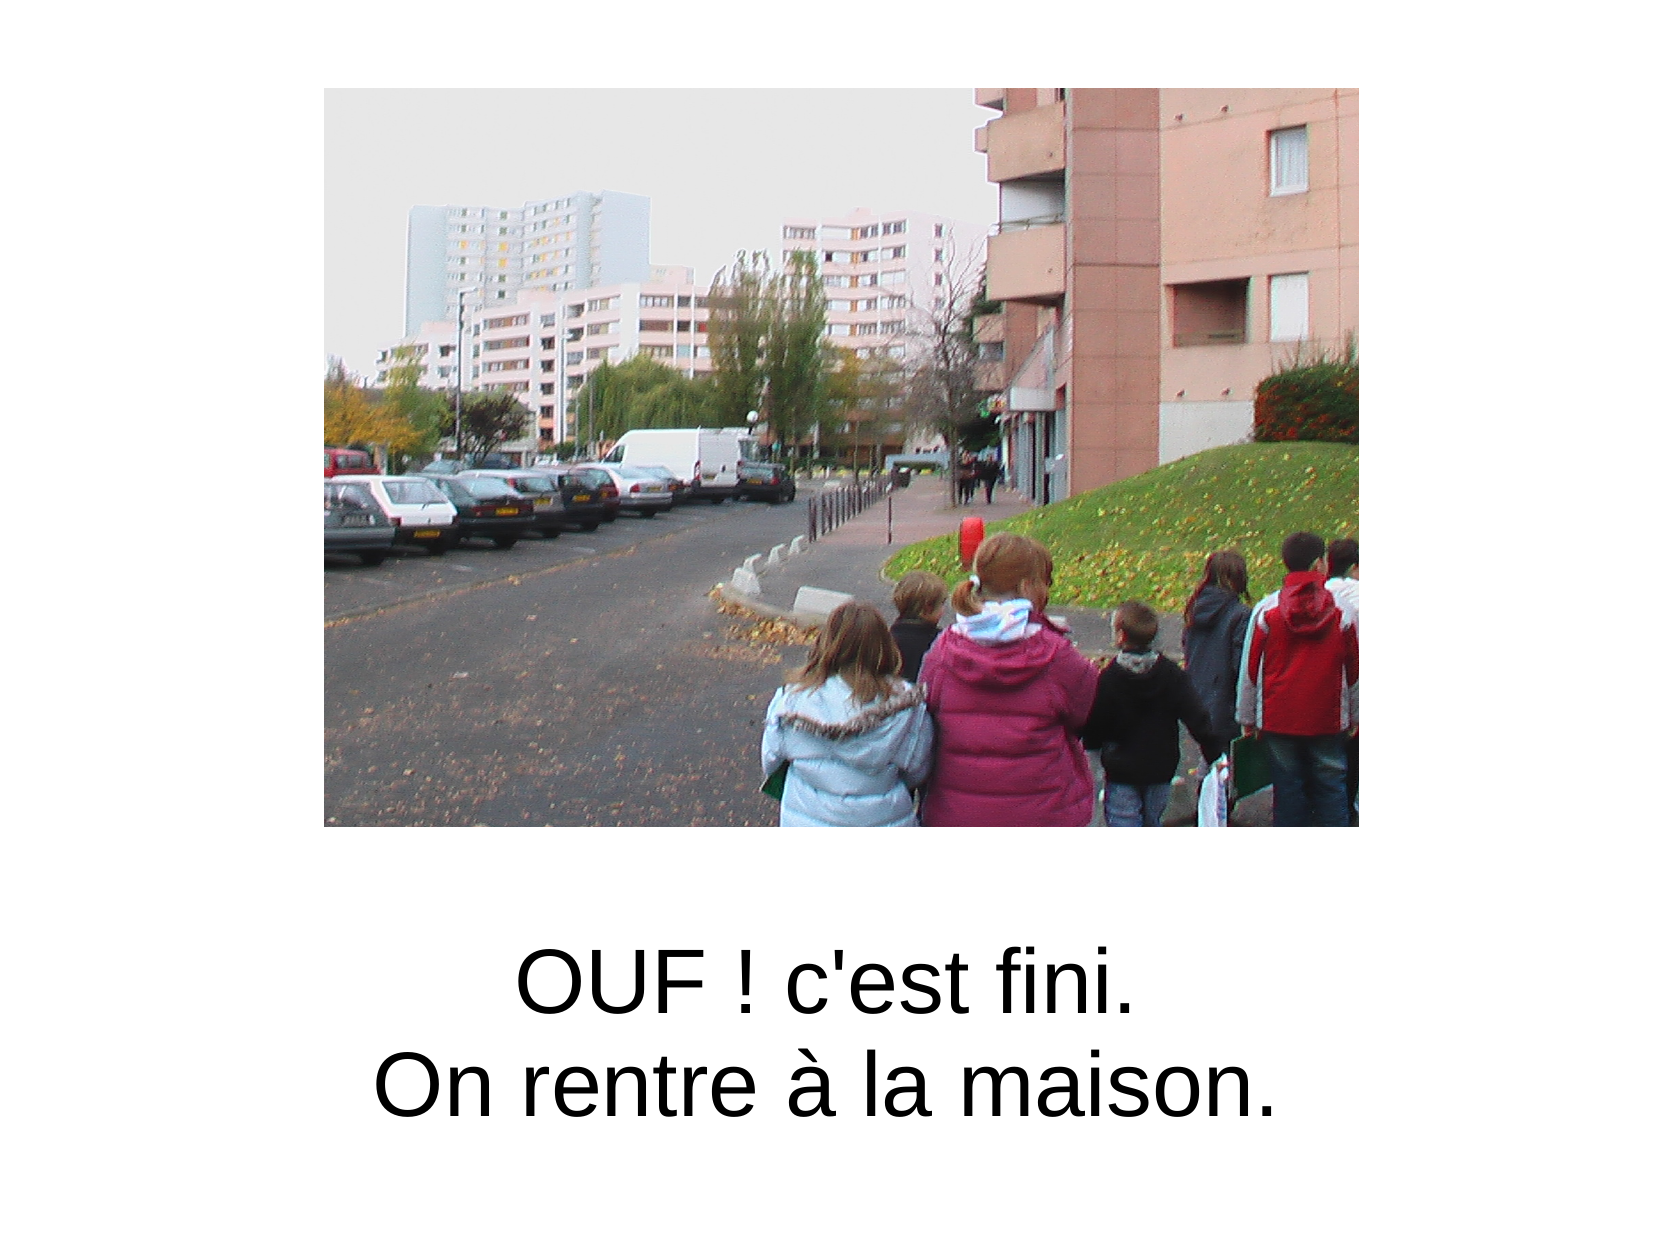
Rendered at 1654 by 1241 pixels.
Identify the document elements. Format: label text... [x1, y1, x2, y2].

picture [324, 88, 1359, 827]
title OUF ! c'est fini. On rentre à la maison. [82, 915, 1571, 1152]
